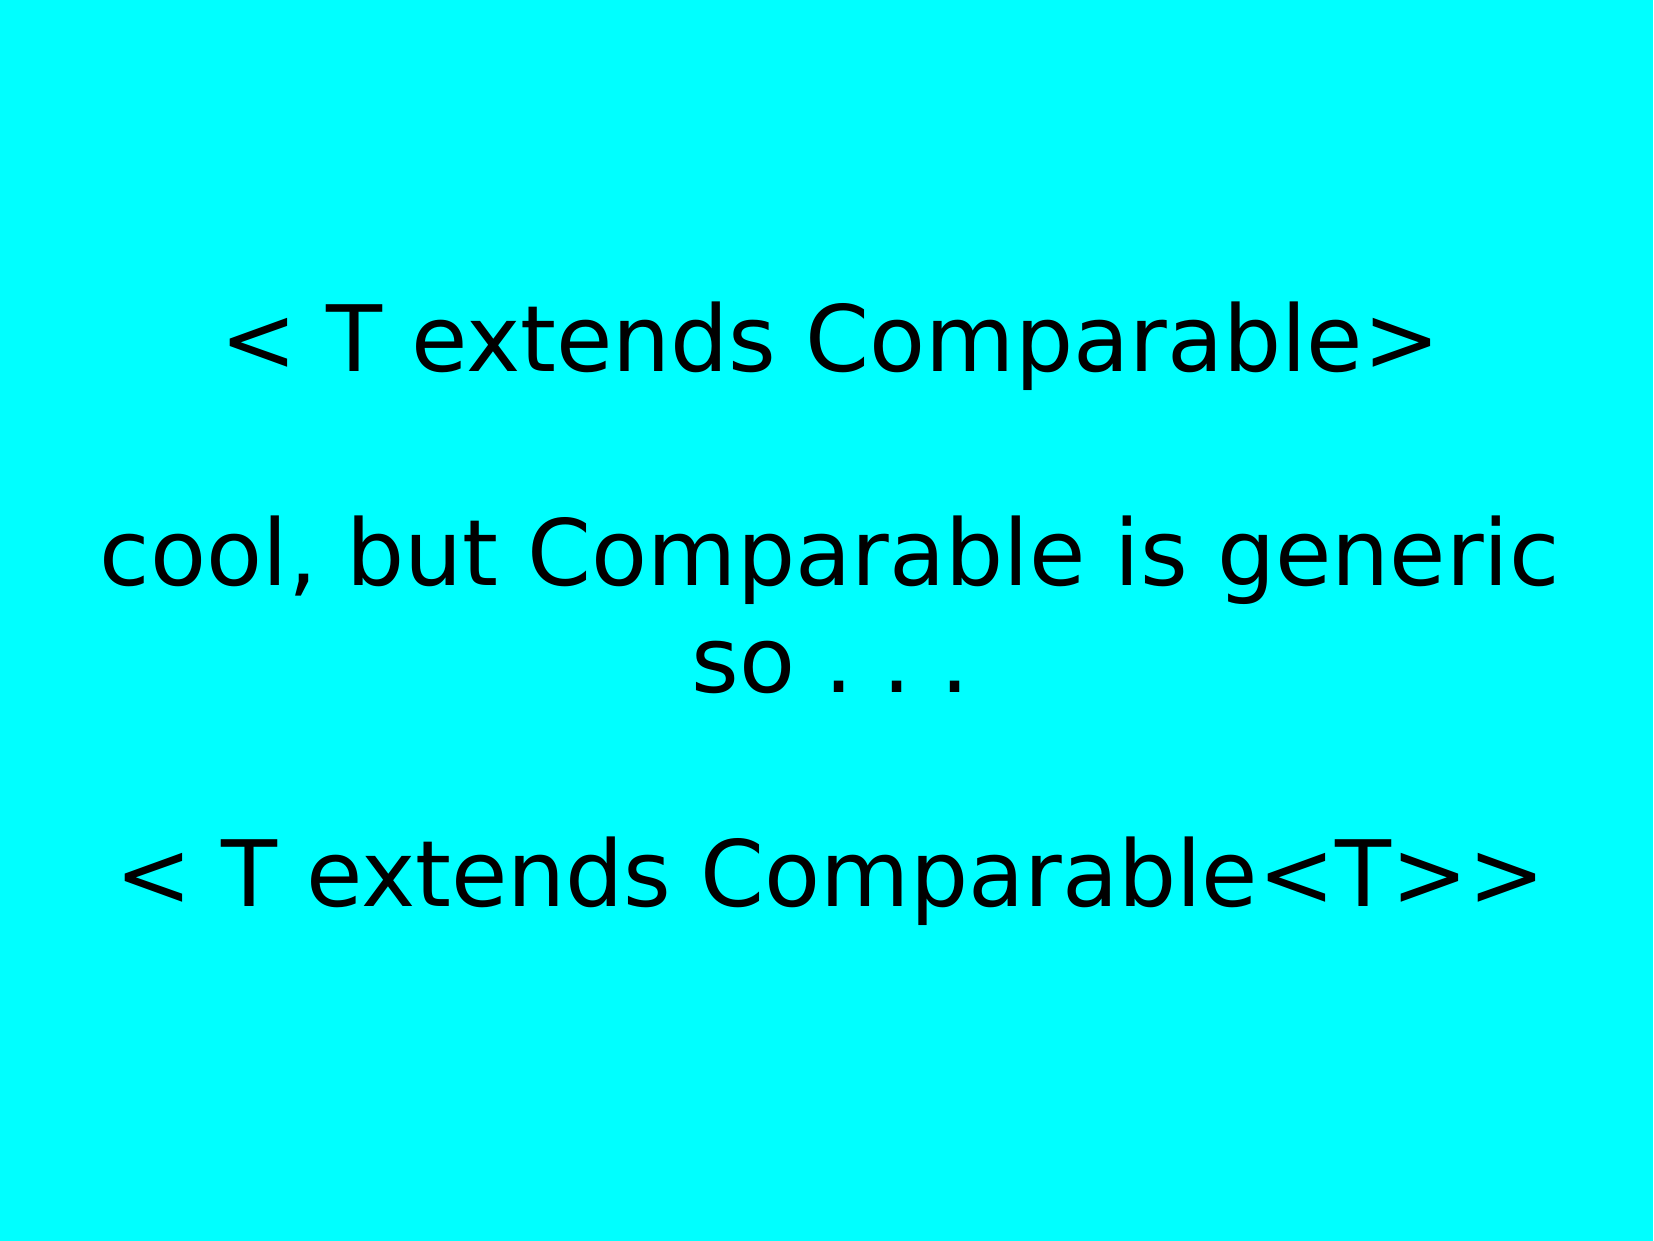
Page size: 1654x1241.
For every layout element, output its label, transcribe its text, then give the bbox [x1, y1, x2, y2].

title < T extends Comparable> cool, but Comparable is generic so . . . < T extends Comparable<T>> [87, 75, 1576, 1140]
